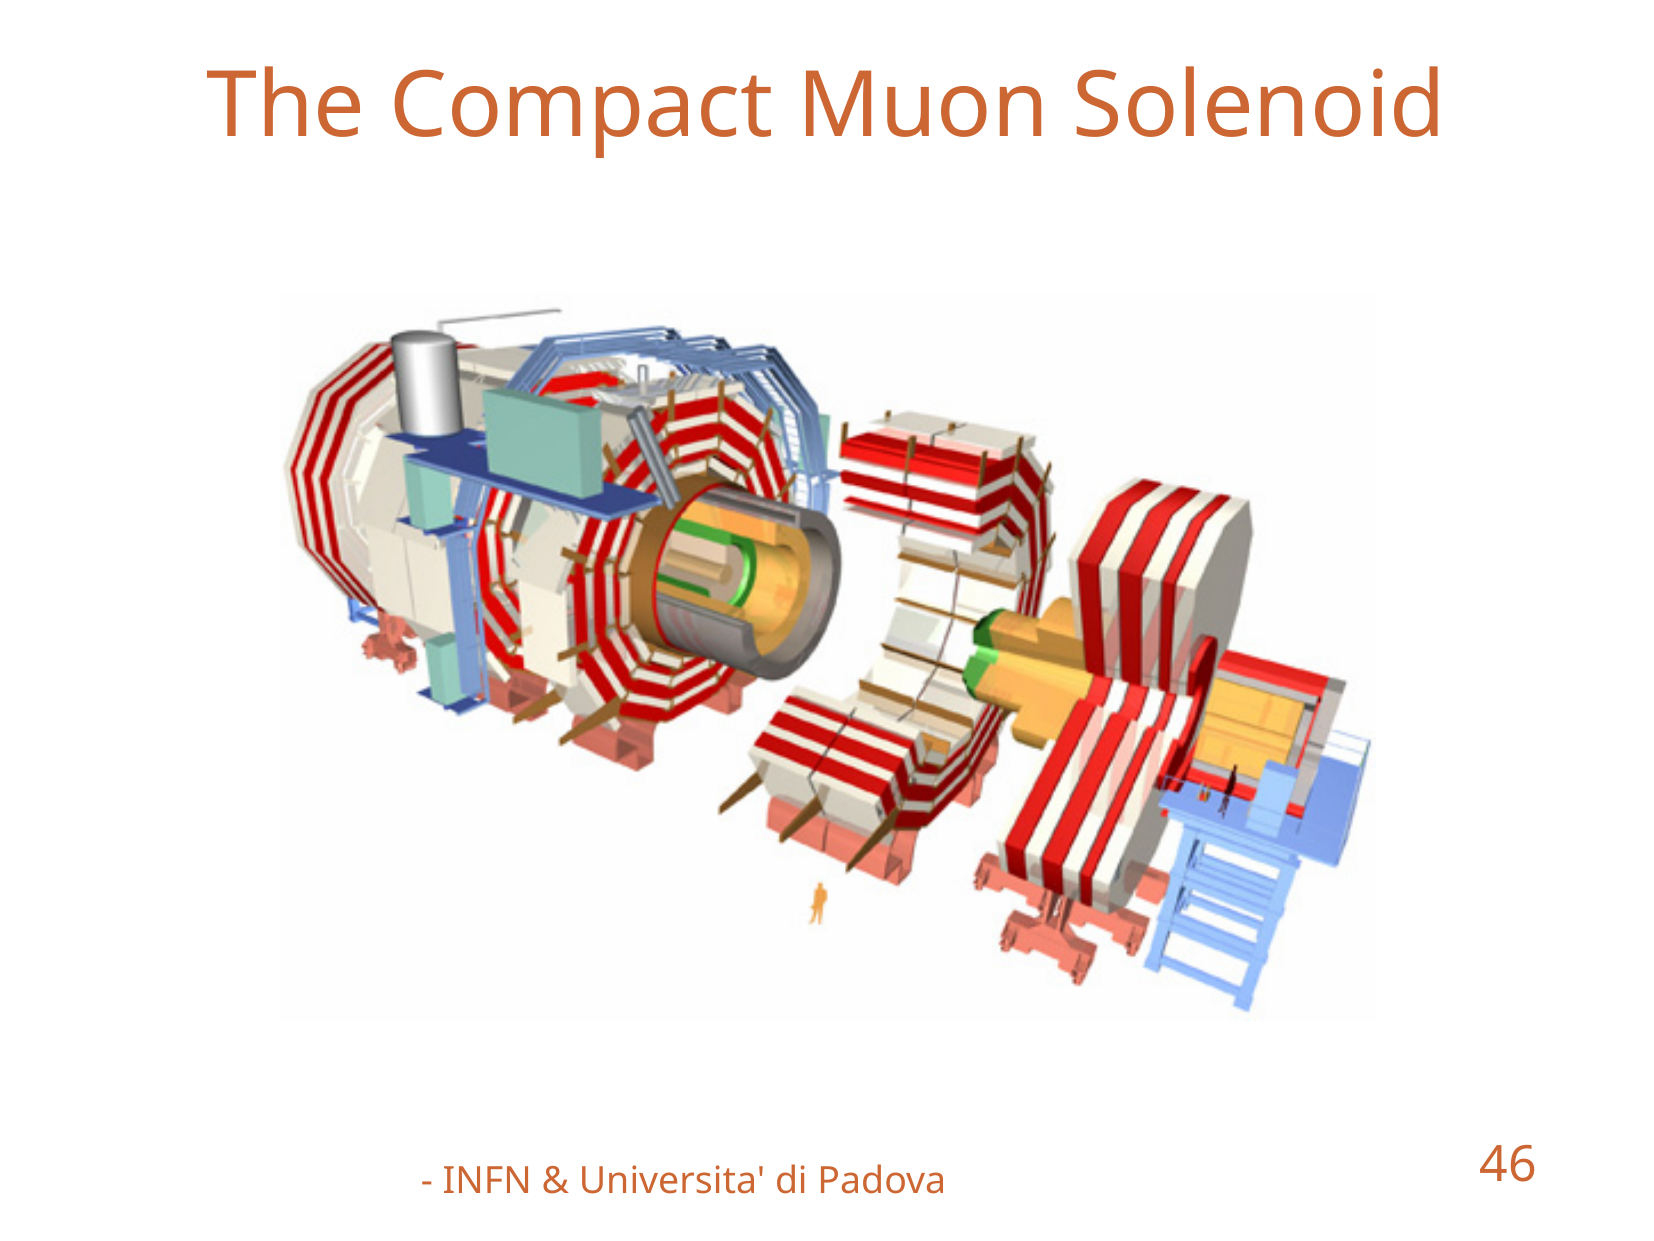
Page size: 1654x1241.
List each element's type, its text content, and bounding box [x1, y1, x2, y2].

picture [280, 292, 1376, 1021]
title The Compact Muon Solenoid [72, 32, 1581, 170]
